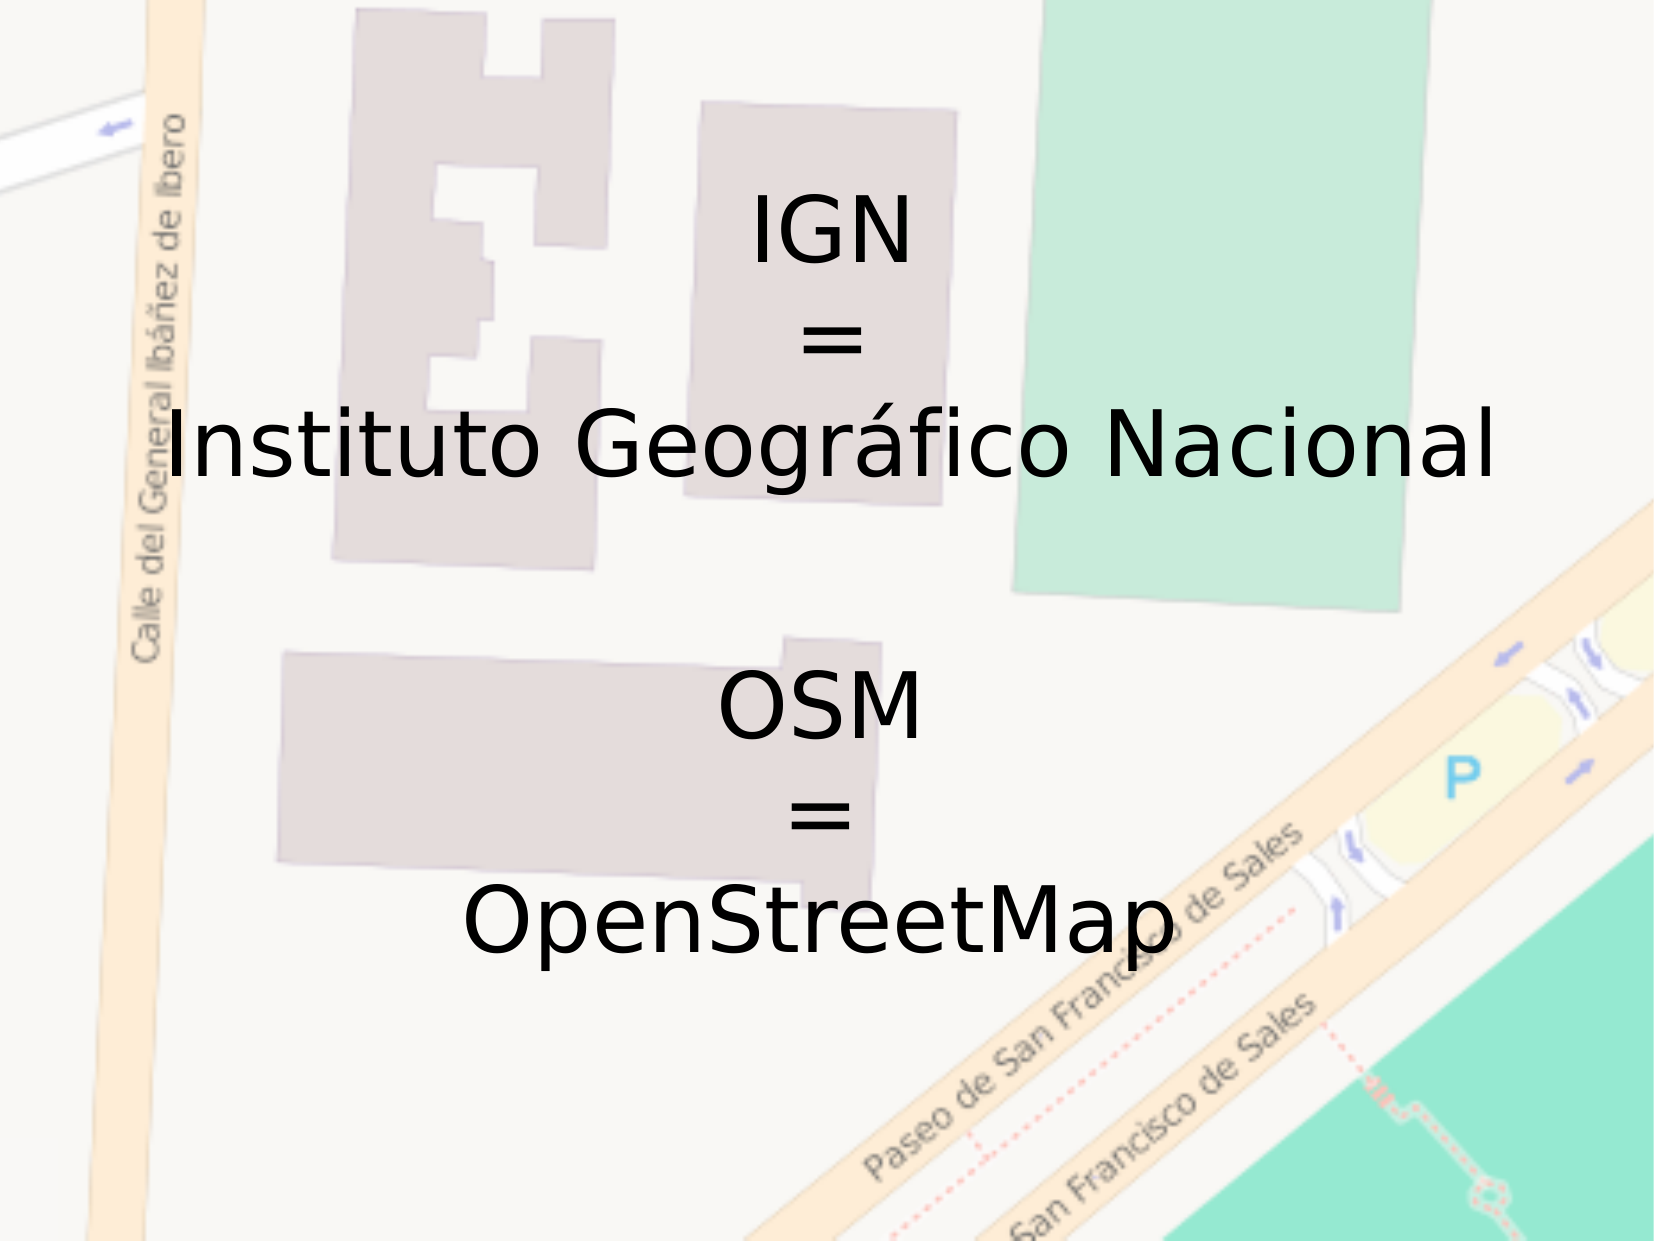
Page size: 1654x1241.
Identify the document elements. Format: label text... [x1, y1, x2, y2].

title OSM = OpenStreetMap [76, 653, 1565, 975]
title IGN = Instituto Geográfico Nacional [88, 177, 1577, 499]
